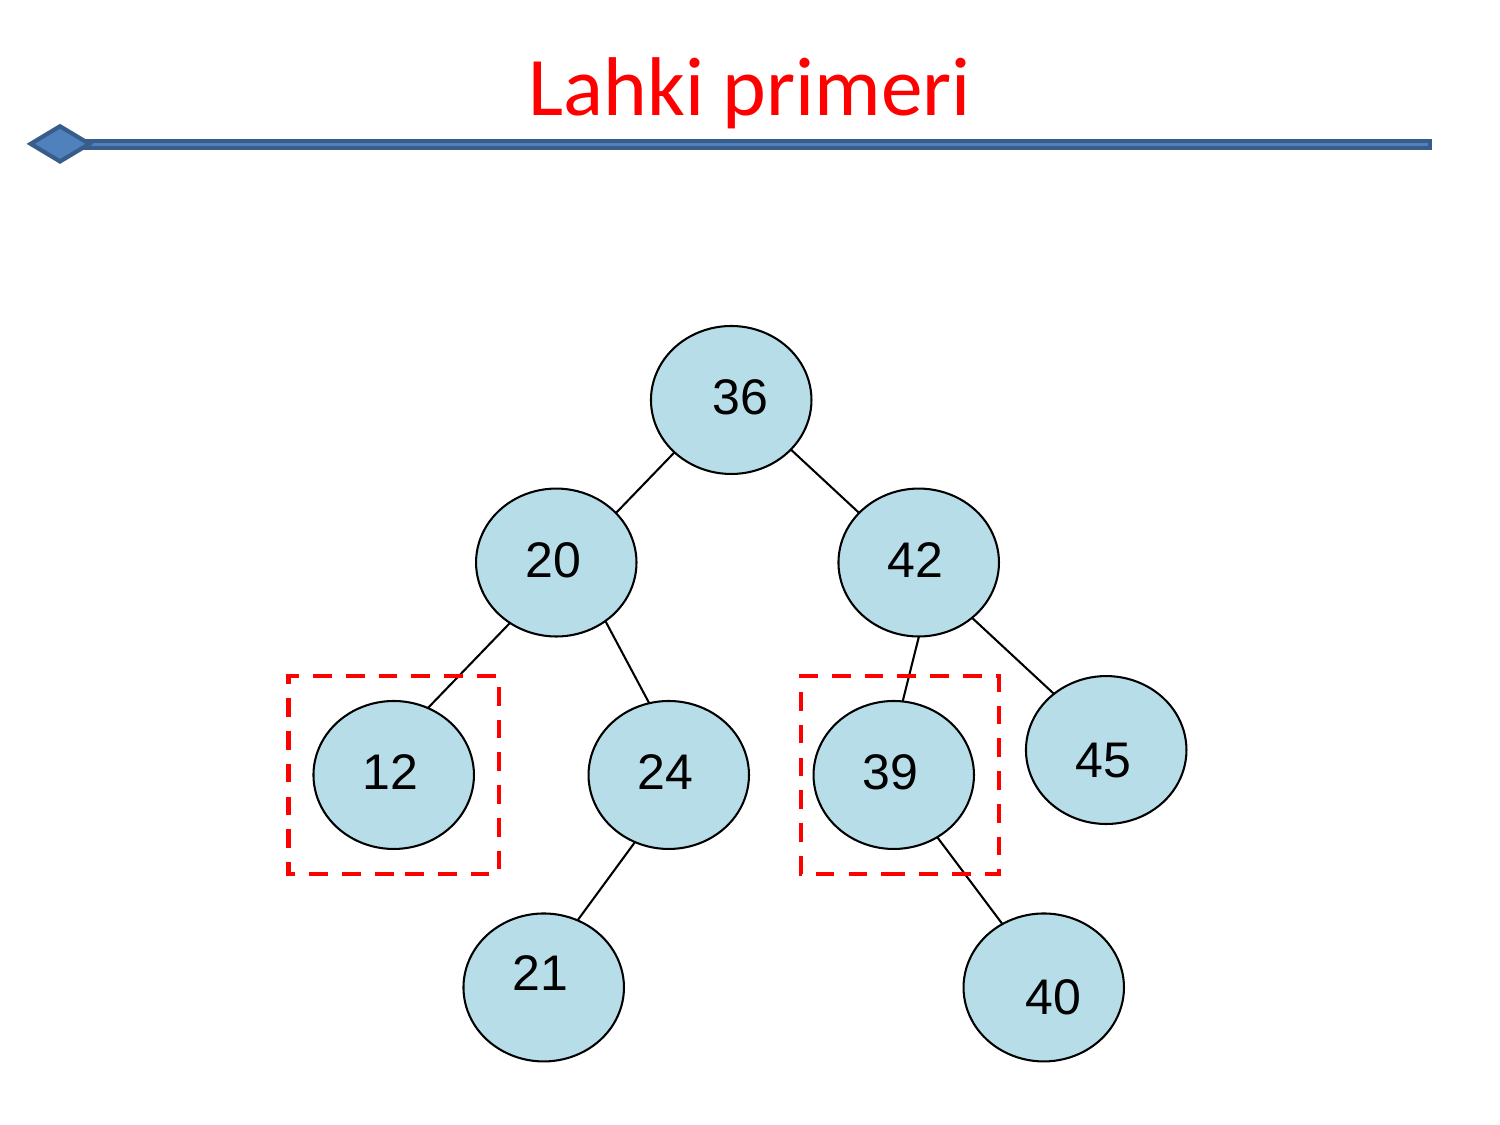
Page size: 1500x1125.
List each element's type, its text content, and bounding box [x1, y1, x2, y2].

title Lahki primeri [75, 23, 1426, 141]
text_box 20 [510, 519, 597, 596]
text_box 45 [1060, 720, 1147, 796]
text_box [588, 700, 749, 849]
text_box 40 [1010, 957, 1097, 1033]
text_box [476, 488, 637, 637]
text_box 24 [622, 732, 709, 808]
text_box 36 [697, 357, 784, 433]
text_box 42 [872, 519, 959, 596]
text_box 21 [497, 932, 584, 1008]
text_box [463, 913, 624, 1062]
text_box [313, 700, 474, 849]
text_box [650, 325, 812, 474]
text_box [963, 913, 1124, 1062]
text_box [838, 488, 999, 637]
text_box [1025, 676, 1187, 824]
text_box [813, 700, 974, 849]
text_box 39 [847, 732, 934, 808]
text_box 12 [347, 732, 434, 808]
